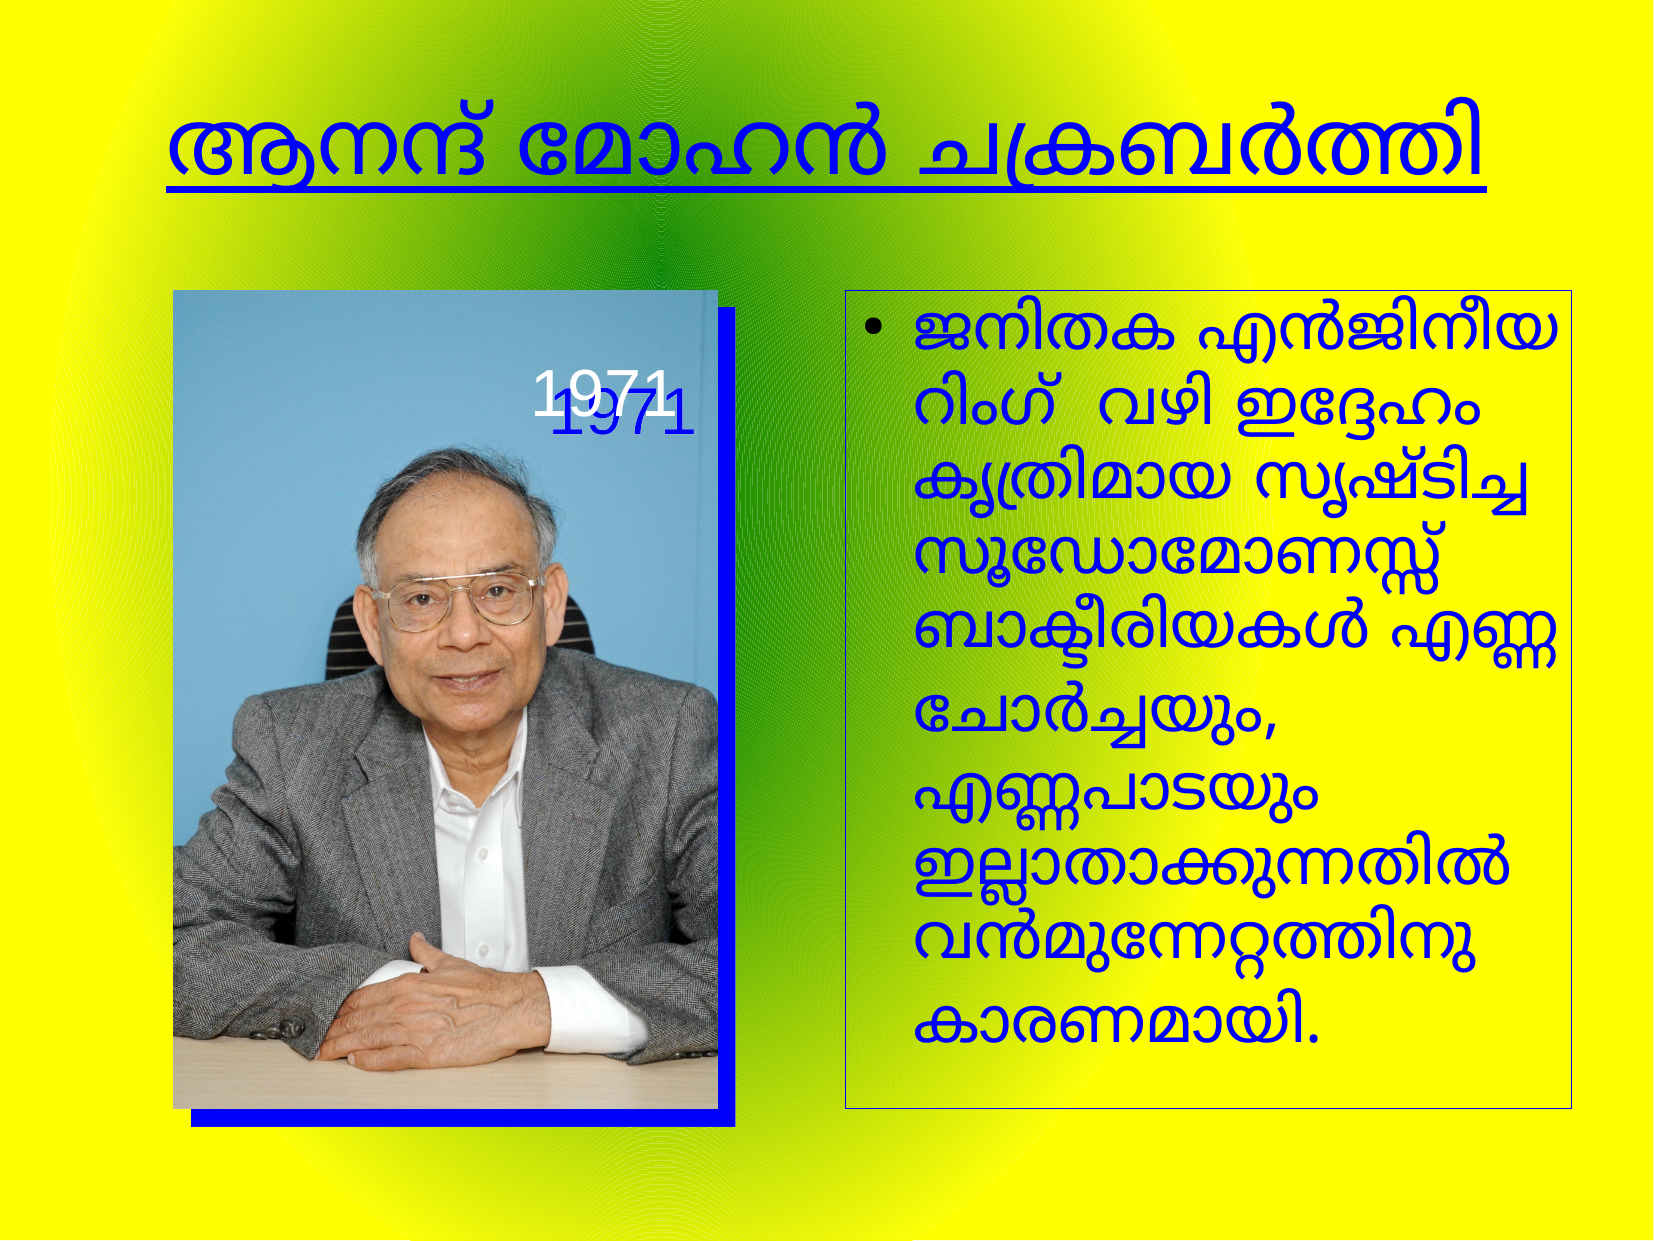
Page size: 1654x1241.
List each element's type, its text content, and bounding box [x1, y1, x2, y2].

picture [173, 290, 718, 1109]
text_box 1971 [515, 348, 695, 438]
list ജനിതക എന്‍ജിനീയ റിംഗ് വഴി ഇദ്ദേഹം കൃത്രിമായ സൃഷ്ടിച്ച സൂഡോമോണസ്സ് ബാക്ടീരിയകള്‍ എണ്ണ ചോര്‍ച്ചയും, എണ്ണപാടയും ഇല്ലാതാക്കുന്നതില്‍ വന്‍മുന്നേറ്റത്തിനു കാരണമായി. [845, 290, 1572, 1109]
title ആനന്ദ് മോഹന്‍ ചക്രബര്‍ത്തി [82, 56, 1571, 250]
